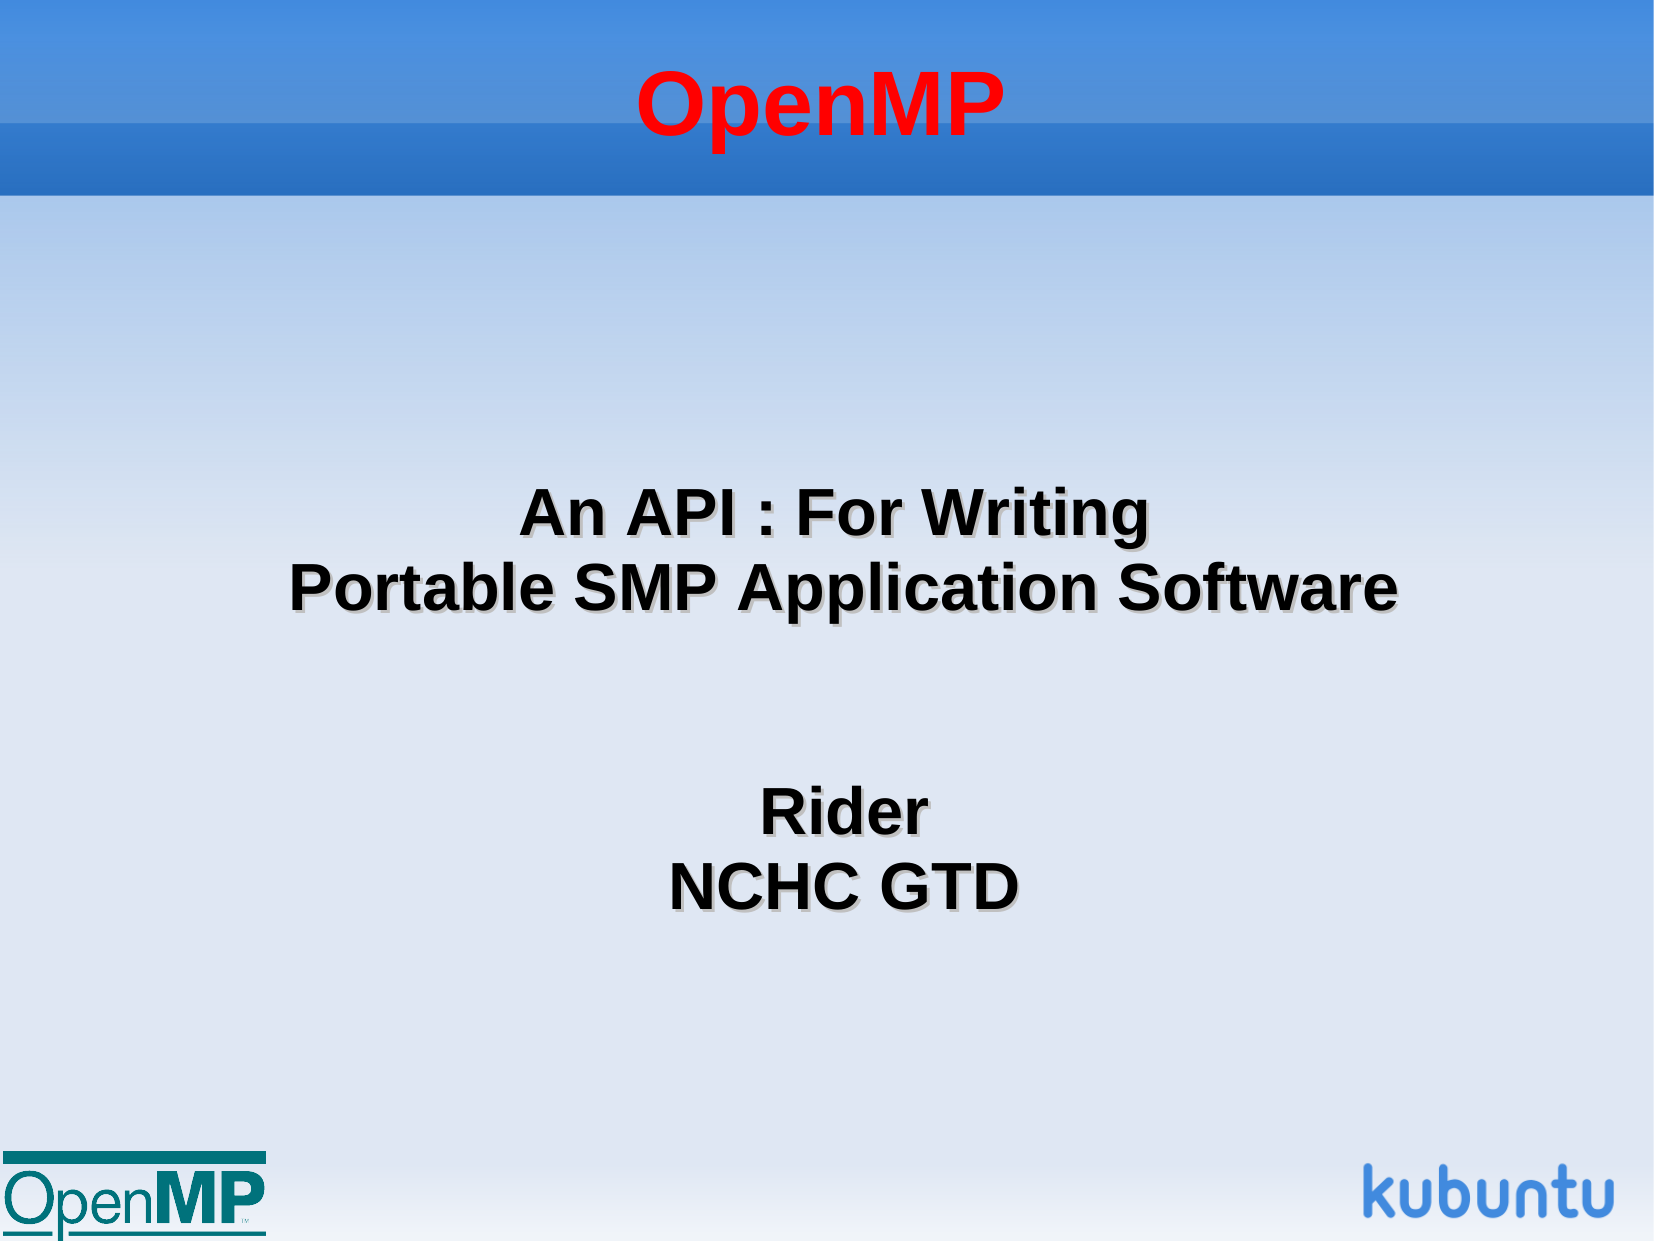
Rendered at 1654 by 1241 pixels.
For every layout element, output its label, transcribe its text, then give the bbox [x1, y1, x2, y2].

picture [0, 0, 1654, 1241]
title OpenMP [76, 0, 1565, 208]
subtitle An API : For Writing Portable SMP Application Software Rider NCHC GTD [82, 297, 1571, 1102]
